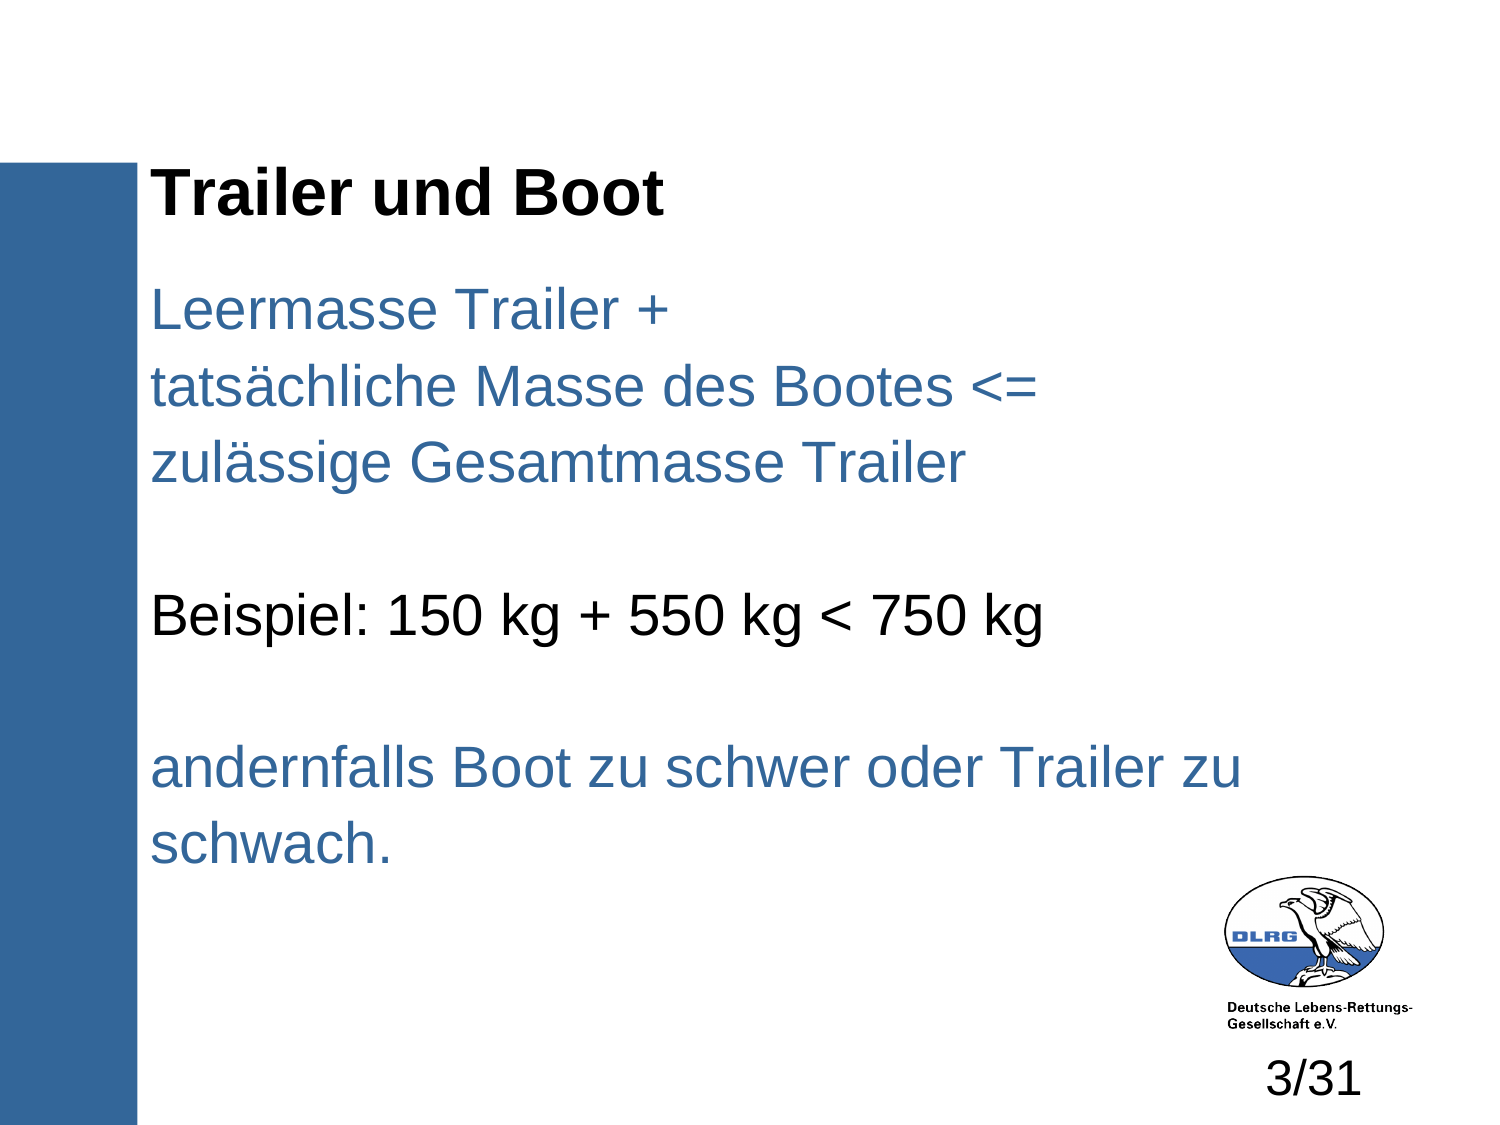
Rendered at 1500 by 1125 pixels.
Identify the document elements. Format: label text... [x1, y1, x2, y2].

title Trailer und Boot [150, 113, 1426, 275]
list Leermasse Trailer + tatsächliche Masse des Bootes <= zulässige Gesamtmasse Trailer Beispiel: 150 kg + 550 kg < 750 kg andernfalls Boot zu schwer oder Trailer zu schwach. [150, 275, 1426, 911]
text_box 3/31 [1250, 1054, 1378, 1112]
picture [1224, 911, 1413, 1030]
